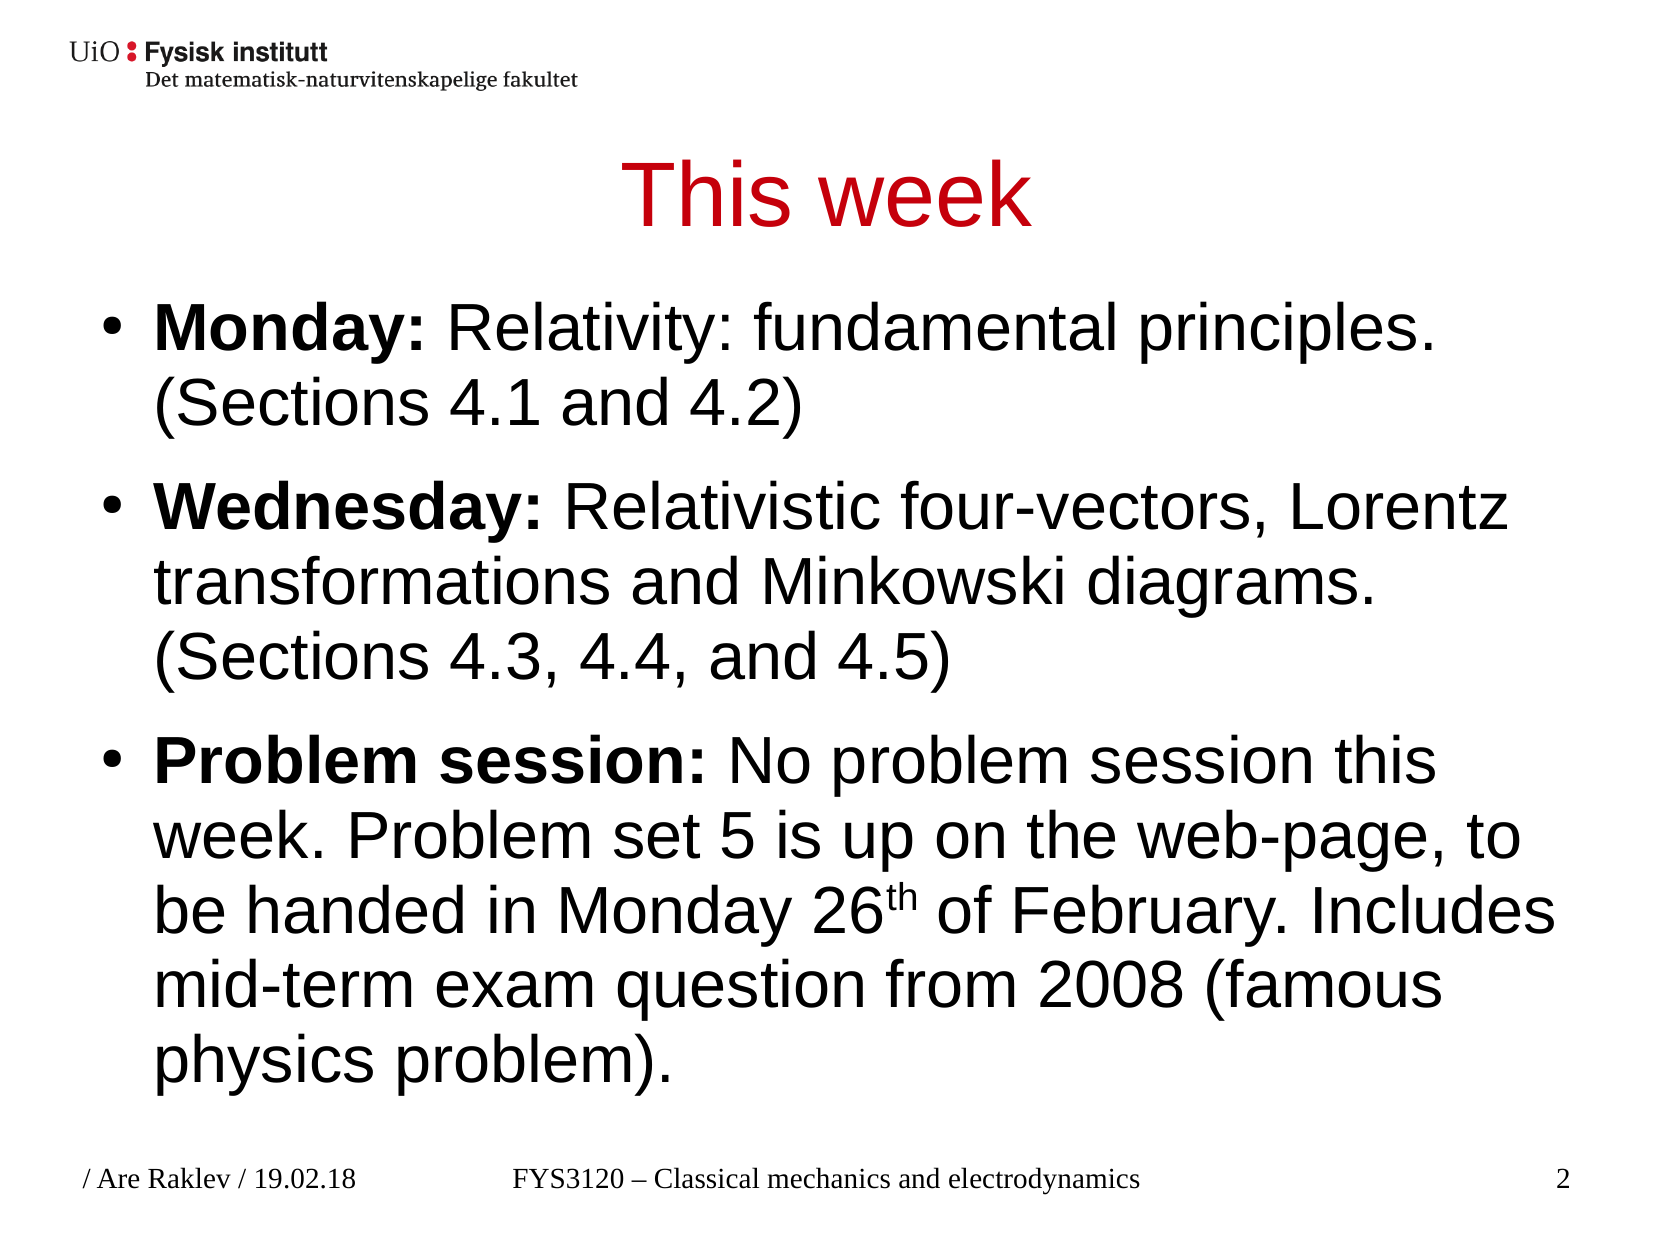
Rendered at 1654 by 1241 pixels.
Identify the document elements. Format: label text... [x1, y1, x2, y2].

title This week [82, 90, 1571, 290]
picture [68, 37, 581, 93]
list Monday: Relativity: fundamental principles. (Sections 4.1 and 4.2) Wednesday: Relativistic four-vectors, Lorentz transformations and Minkowski diagrams. (Sections 4.3, 4.4, and 4.5) Problem session: No problem session this week. Problem set 5 is up on the web-page, to be handed in Monday 26th of February. Includes mid-term exam question from 2008 (famous physics problem). [82, 290, 1576, 1193]
